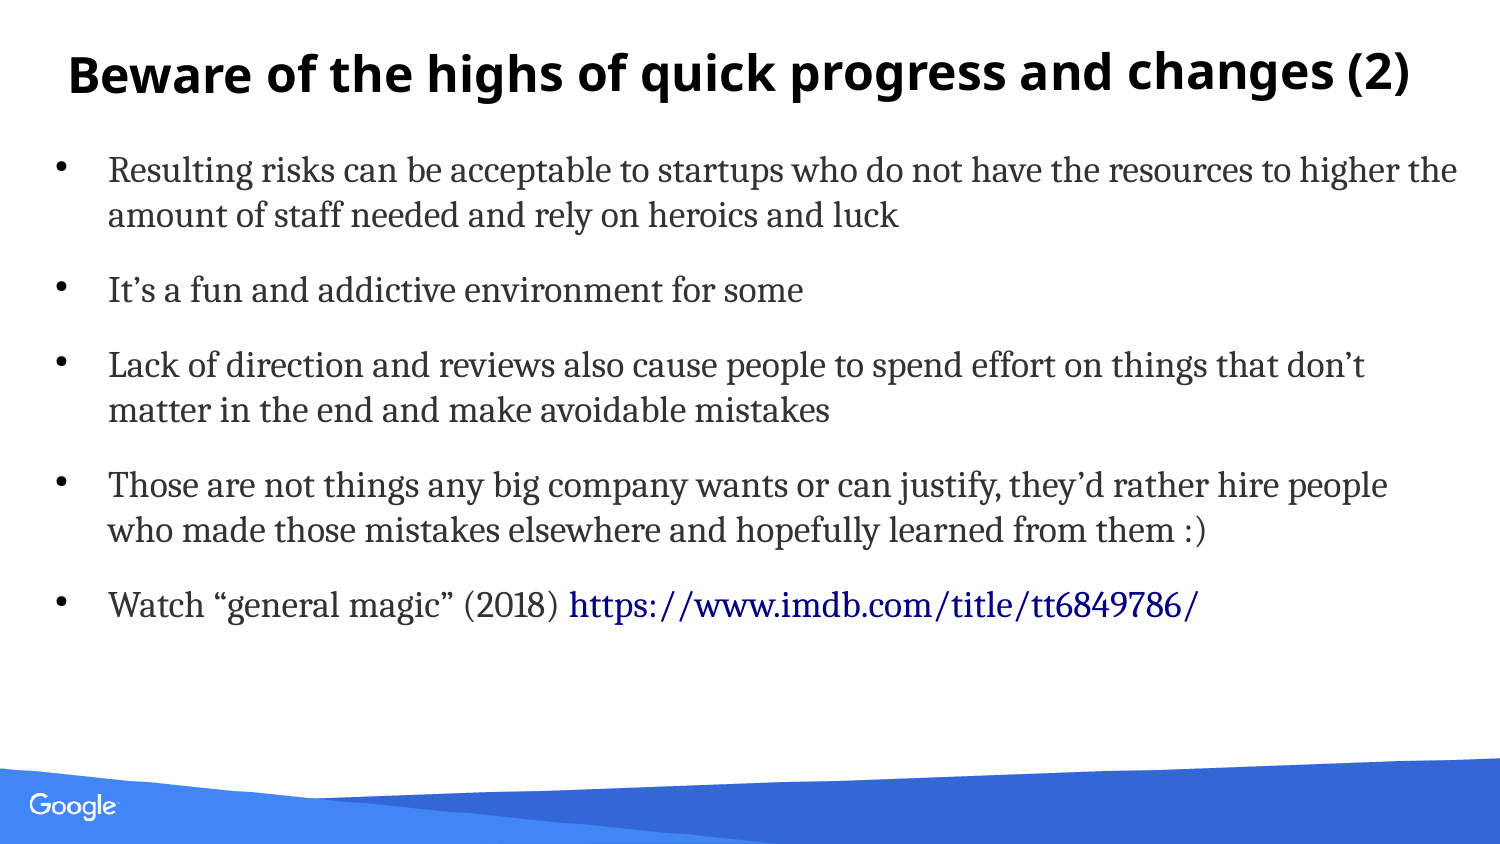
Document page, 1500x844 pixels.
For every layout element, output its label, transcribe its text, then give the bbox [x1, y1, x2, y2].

list Resulting risks can be acceptable to startups who do not have the resources to higher the amount of staff needed and rely on heroics and luck It’s a fun and addictive environment for some Lack of direction and reviews also cause people to spend effort on things that don’t matter in the end and make avoidable mistakes Those are not things any big company wants or can justify, they’d rather hire people who made those mistakes elsewhere and hopefully learned from them :) Watch “general magic” (2018) https://www.imdb.com/title/tt6849786/ [22, 75, 1478, 766]
picture [0, 0, 1500, 844]
text_box Beware of the highs of quick progress and changes (2) [52, 23, 1500, 145]
